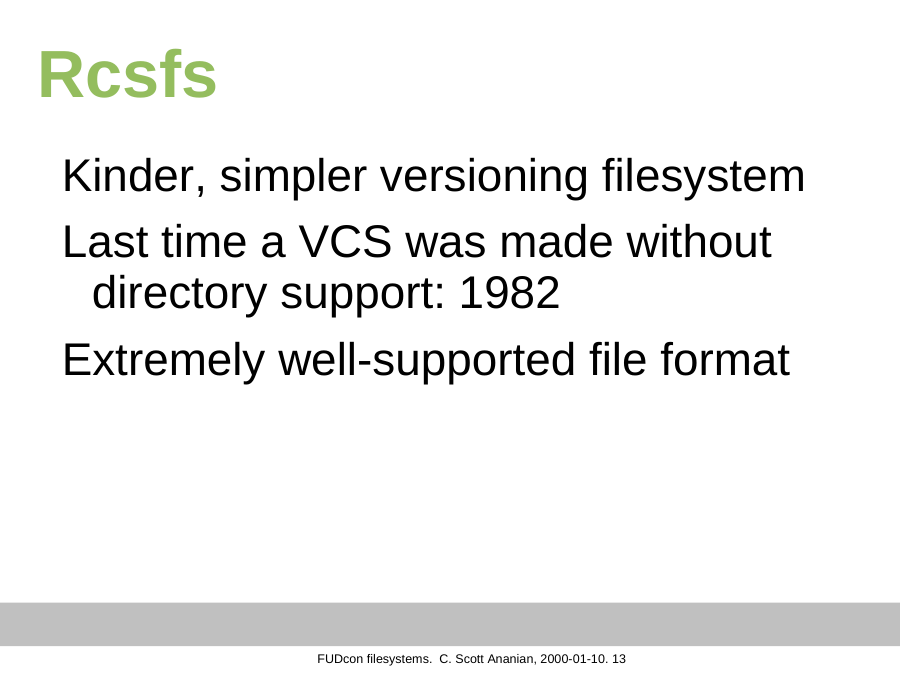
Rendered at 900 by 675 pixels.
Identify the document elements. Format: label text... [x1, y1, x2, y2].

list Kinder, simpler versioning filesystem Last time a VCS was made without directory support: 1982 Extremely well-supported file format [61, 150, 844, 675]
title Rcsfs [37, 37, 856, 211]
